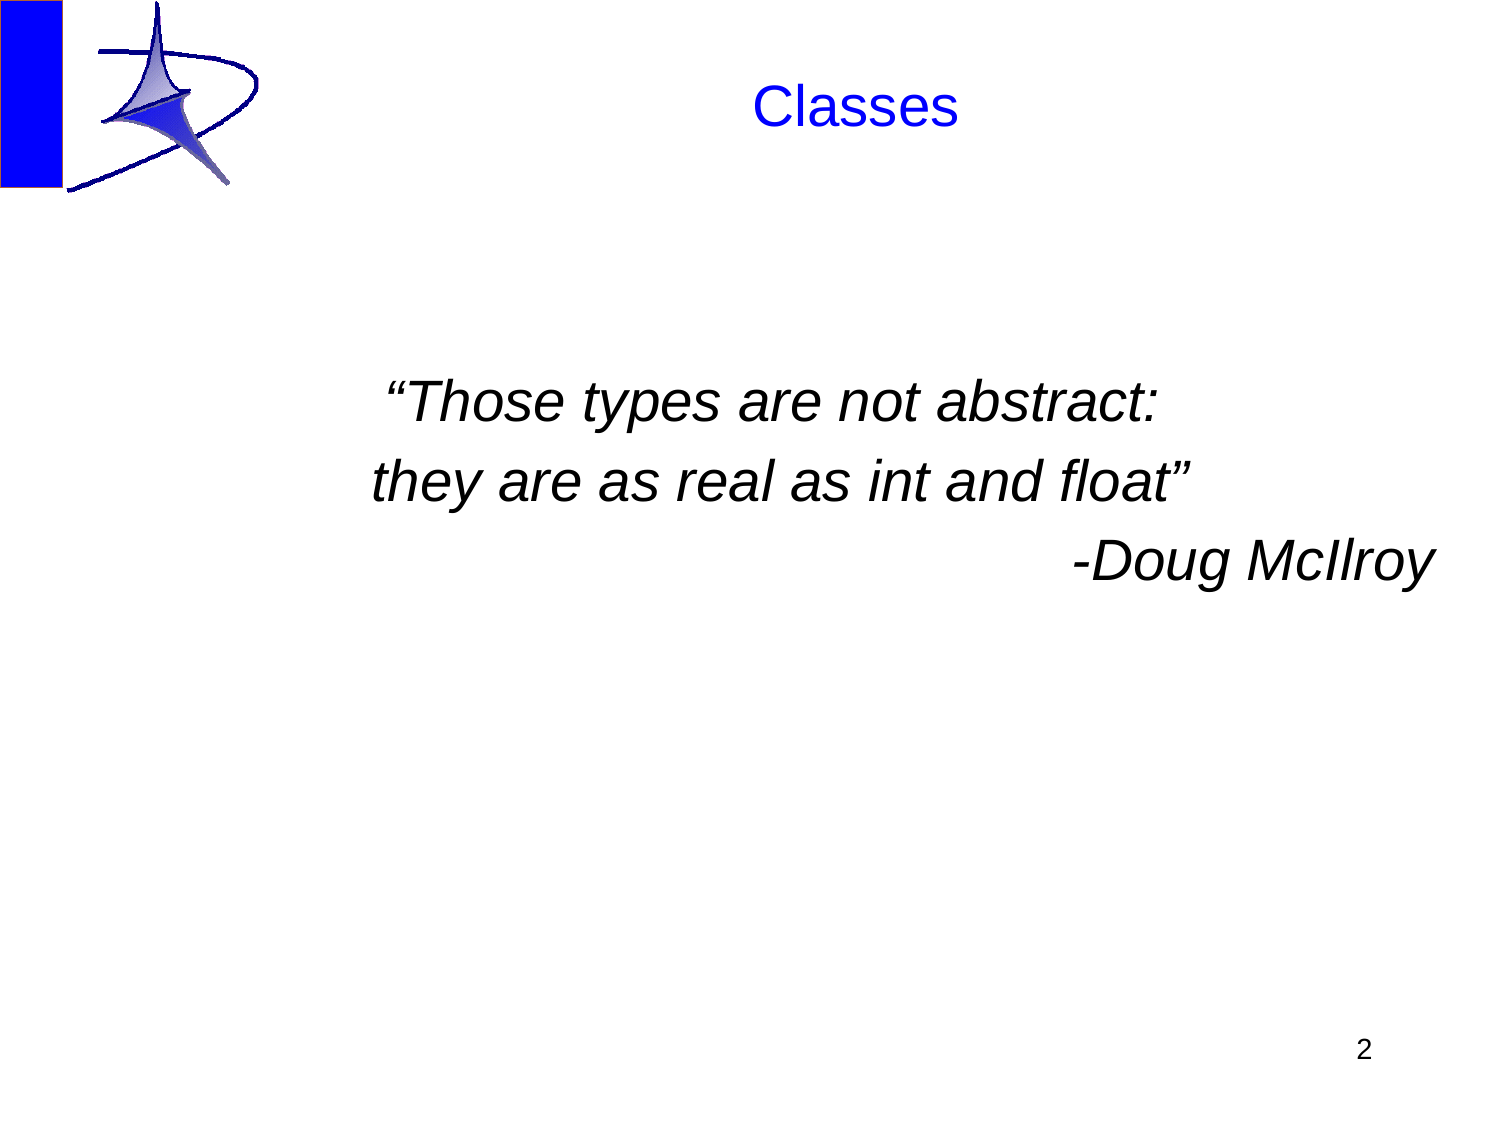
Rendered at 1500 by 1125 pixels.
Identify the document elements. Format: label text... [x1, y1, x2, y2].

title Classes [262, 24, 1450, 188]
list “Those types are not abstract: they are as real as int and float” -Doug McIlroy [112, 361, 1450, 778]
picture [62, 0, 263, 197]
